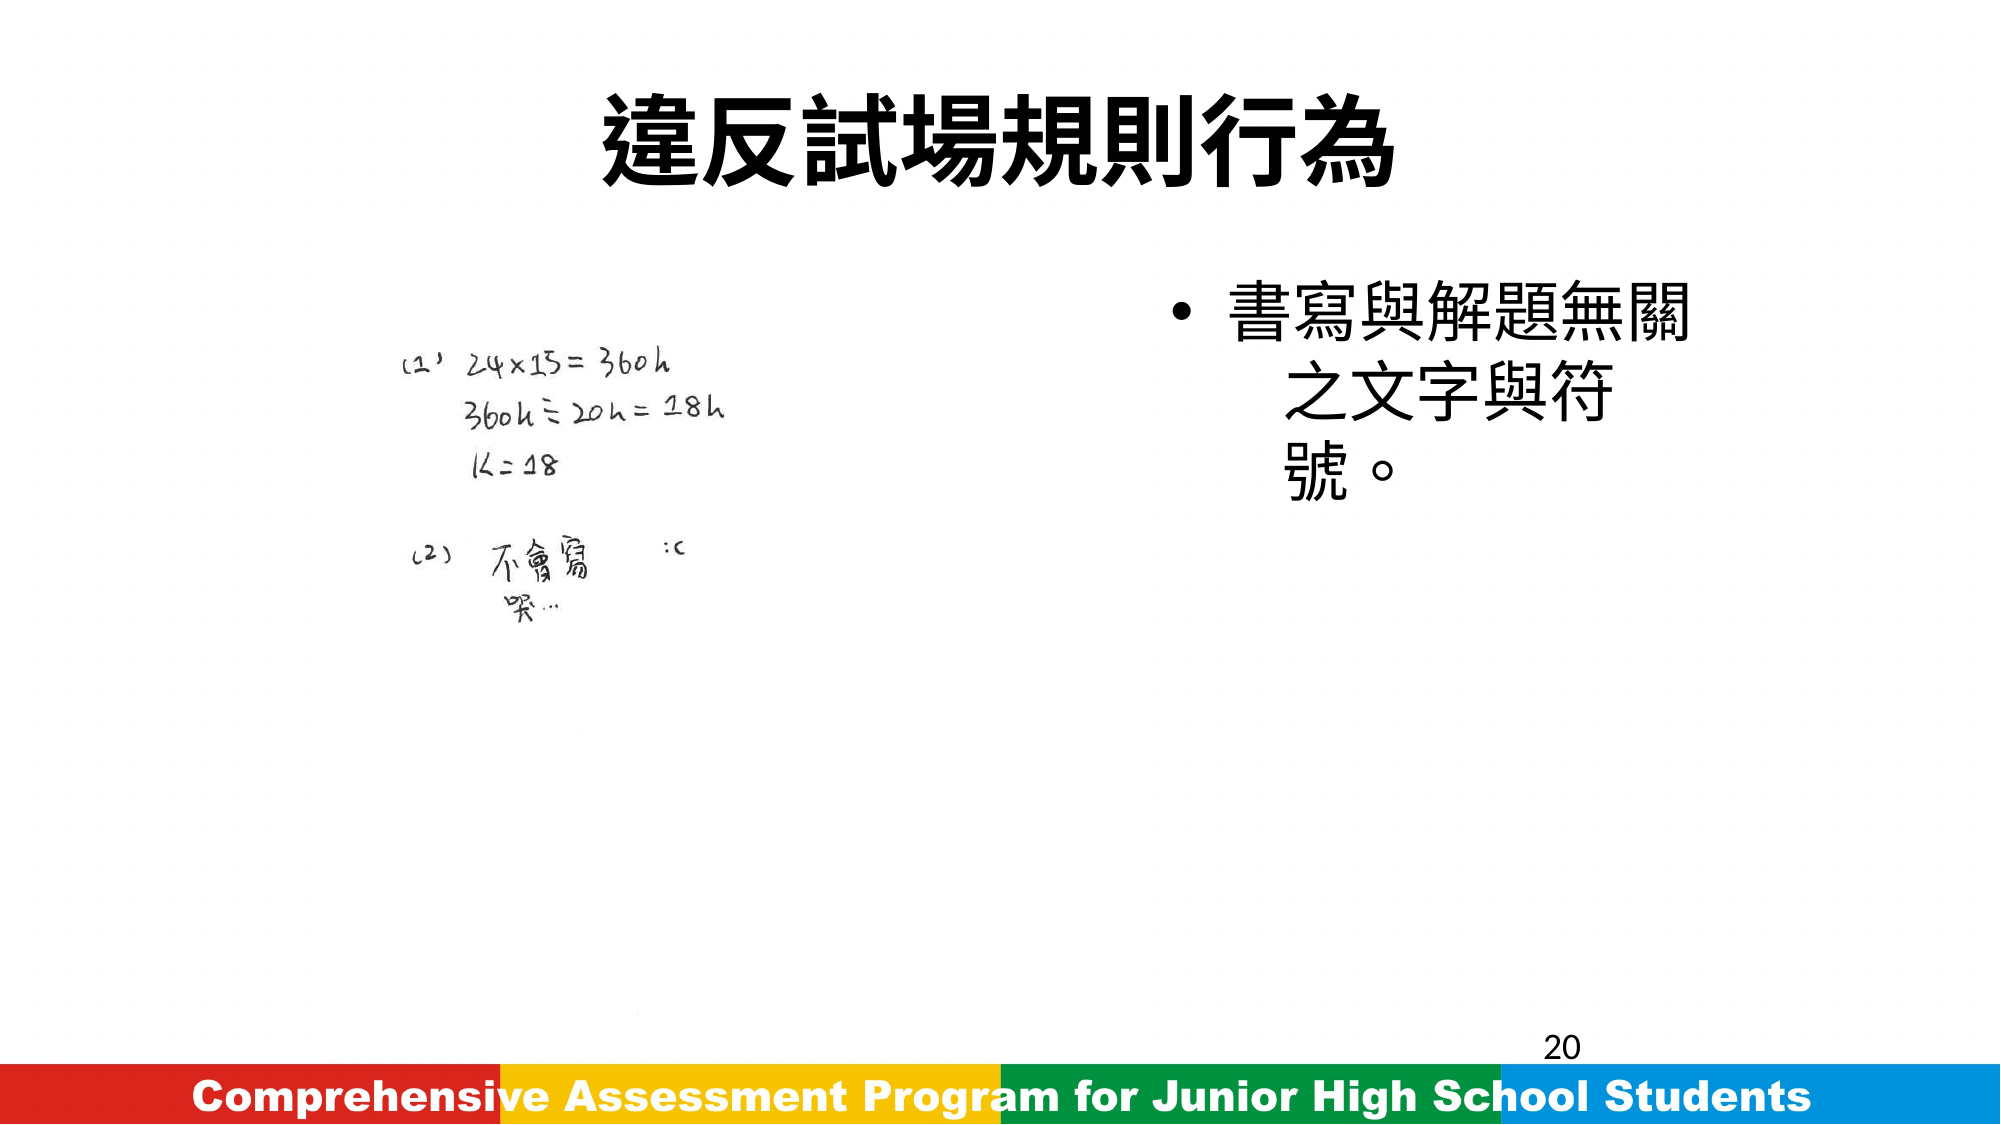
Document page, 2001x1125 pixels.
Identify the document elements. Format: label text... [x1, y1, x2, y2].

text_box [1528, 1014, 1995, 1075]
title 違反試場規則行為 [99, 45, 1900, 233]
list 書寫與解題無關之文字與符號。 [1154, 262, 1742, 1005]
picture [324, 243, 1137, 1059]
